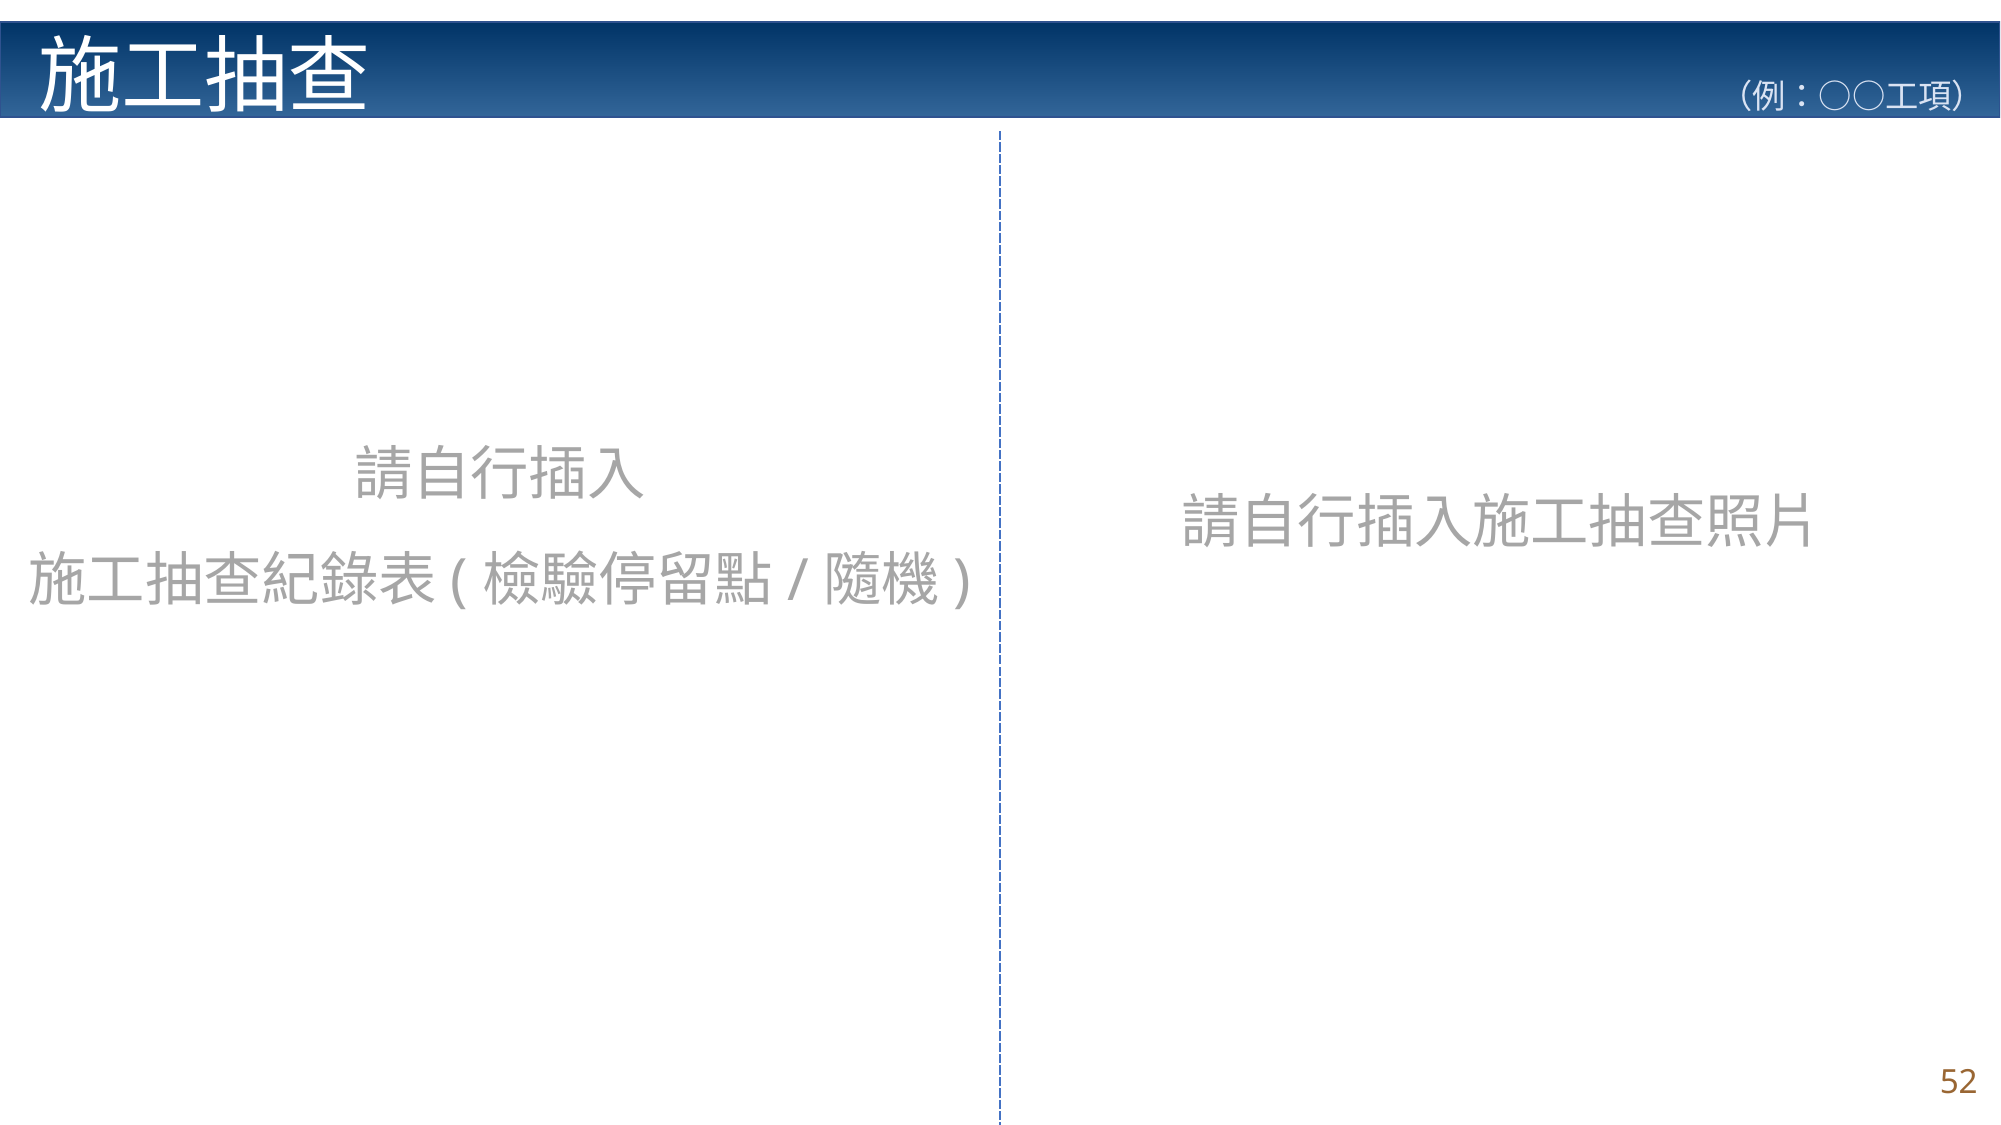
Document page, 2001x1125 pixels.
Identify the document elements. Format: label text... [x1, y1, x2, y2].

text_box 施工抽查 [262, 60, 276, 76]
text_box 請自行插入 施工抽查紀錄表(檢驗停留點/隨機) [0, 428, 1000, 621]
text_box 施工抽查 [243, 60, 256, 76]
text_box （例：○○工項） [1214, 67, 2001, 124]
text_box 施工抽查 [49, 72, 66, 107]
text_box 請自行插入施工抽查照片 [1001, 476, 2001, 563]
text_box 施工抽查 [243, 82, 256, 99]
text_box 施工抽查 [262, 82, 276, 99]
text_box 施工抽查 [23, 14, 1374, 107]
